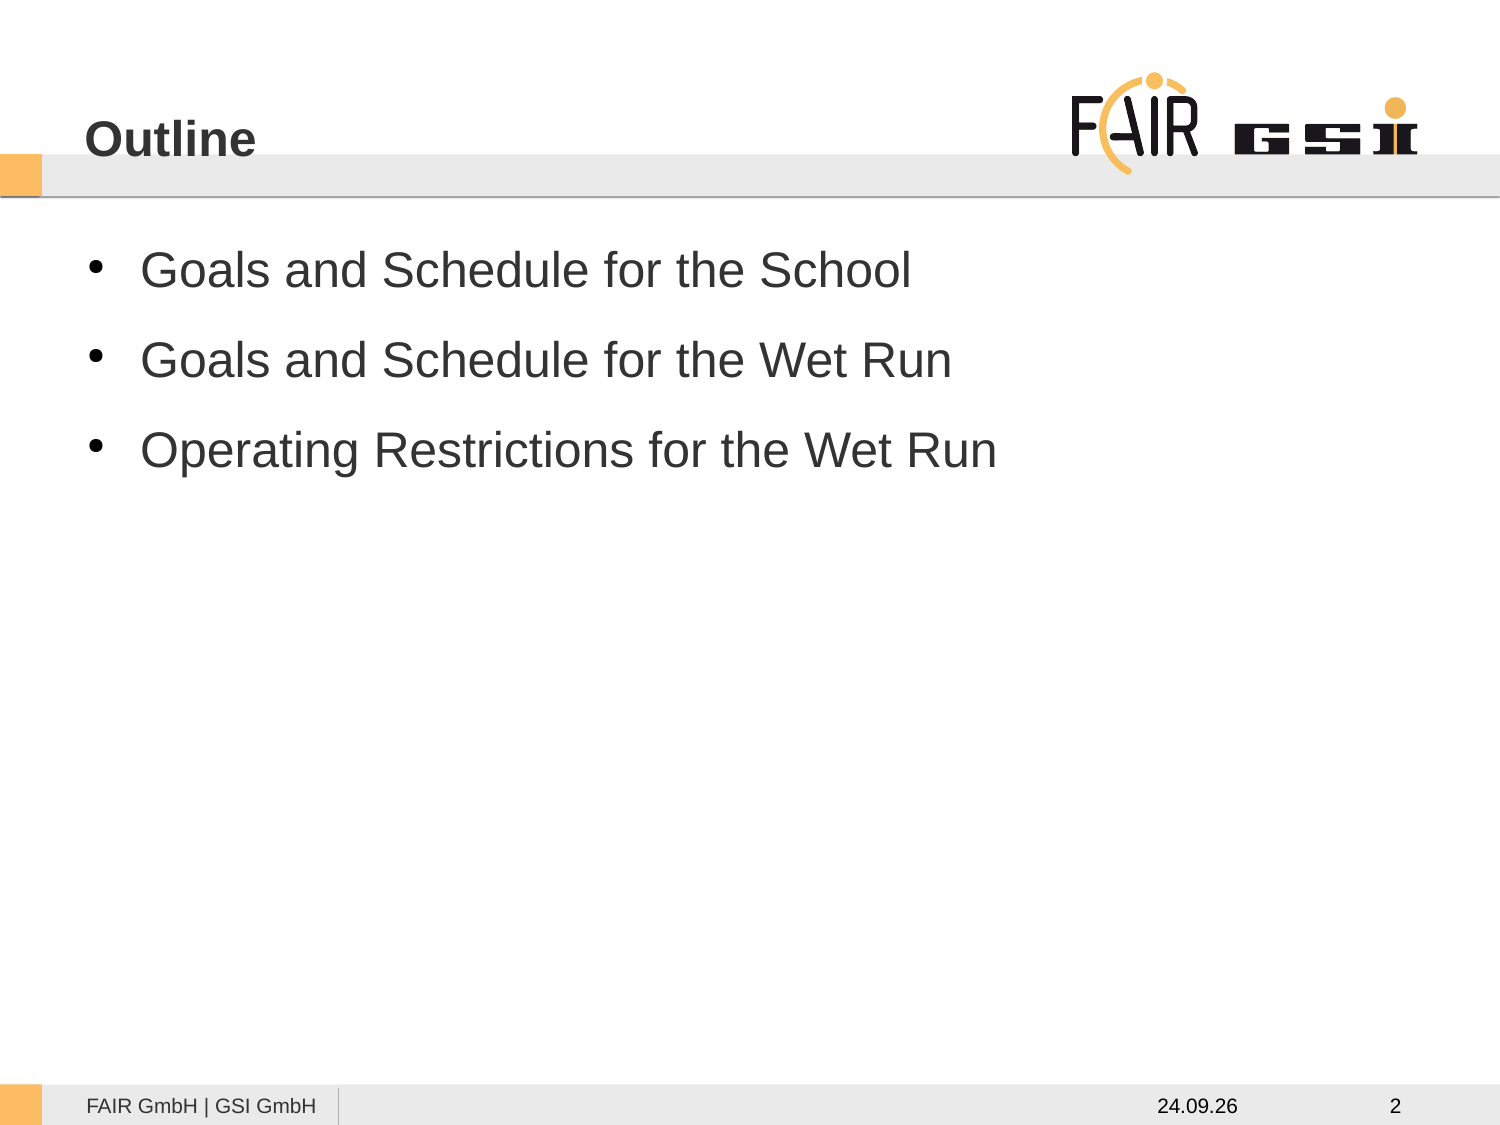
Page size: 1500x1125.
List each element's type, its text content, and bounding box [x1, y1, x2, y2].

list Goals and Schedule for the School Goals and Schedule for the Wet Run Operating Restrictions for the Wet Run [69, 237, 1417, 1043]
title Outline [69, 44, 986, 174]
picture [1071, 70, 1199, 177]
picture [1233, 95, 1419, 154]
